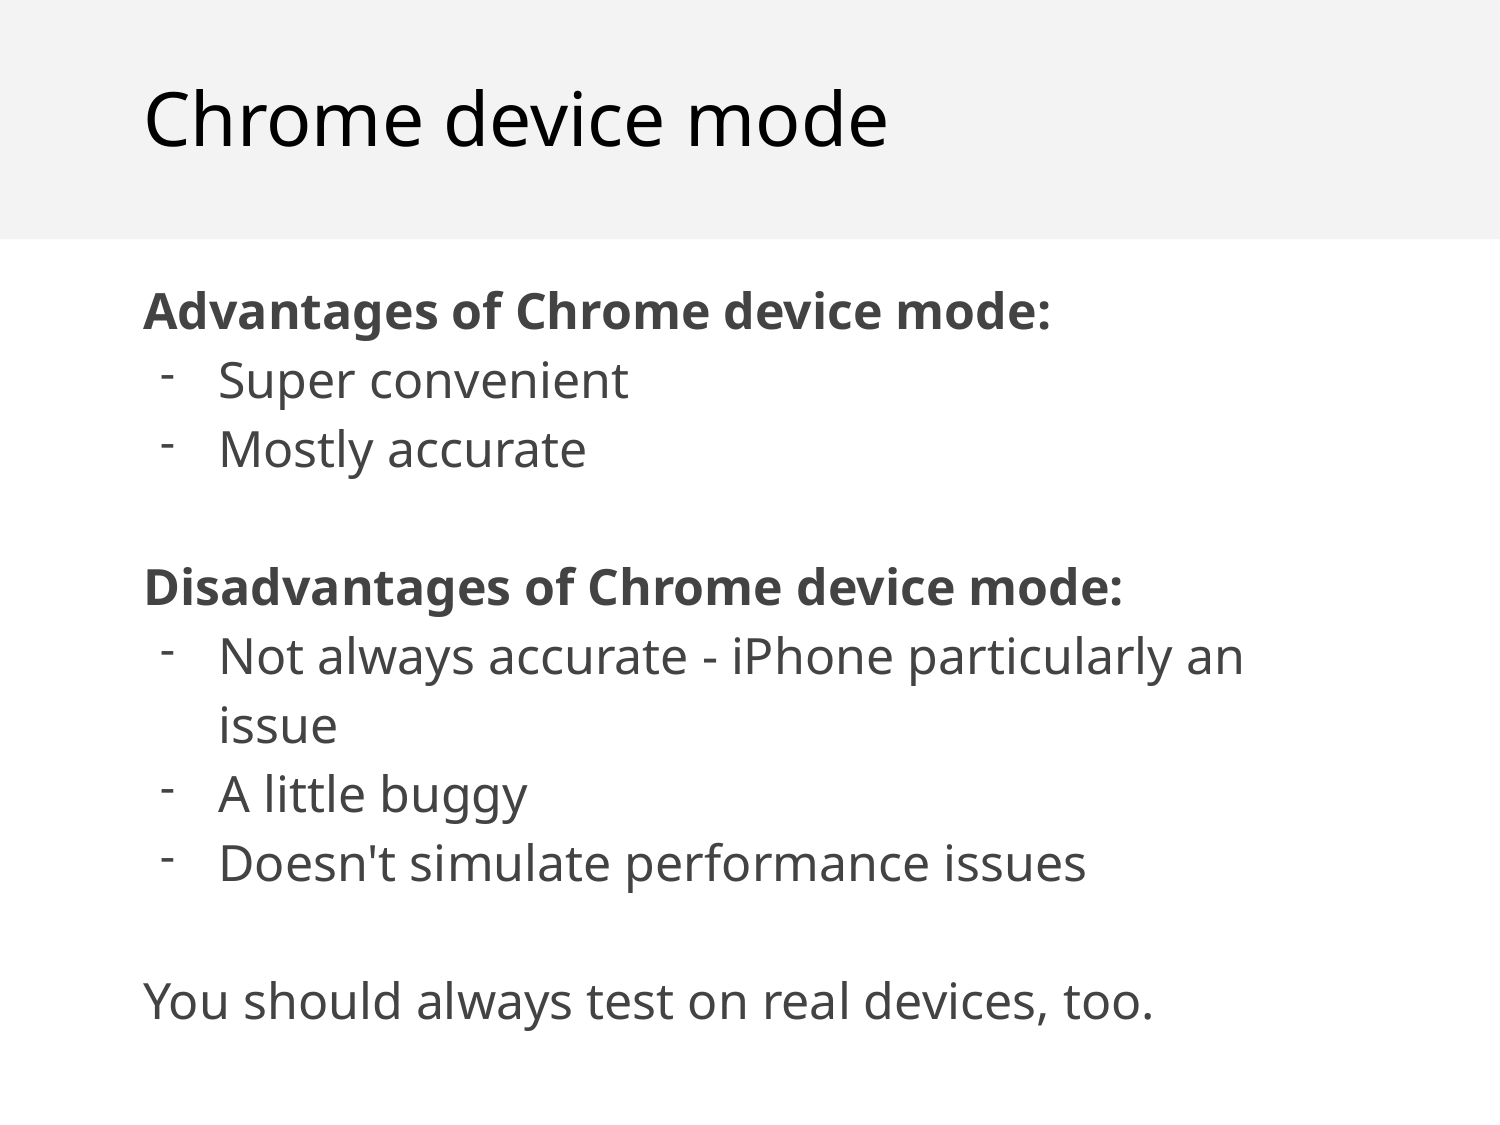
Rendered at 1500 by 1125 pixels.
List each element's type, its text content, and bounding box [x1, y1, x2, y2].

title Chrome device mode [128, 56, 1372, 183]
list Advantages of Chrome device mode: Super convenient Mostly accurate Disadvantages of Chrome device mode: Not always accurate - iPhone particularly an issue A little buggy Doesn't simulate performance issues You should always test on real devices, too. [128, 255, 1372, 1004]
